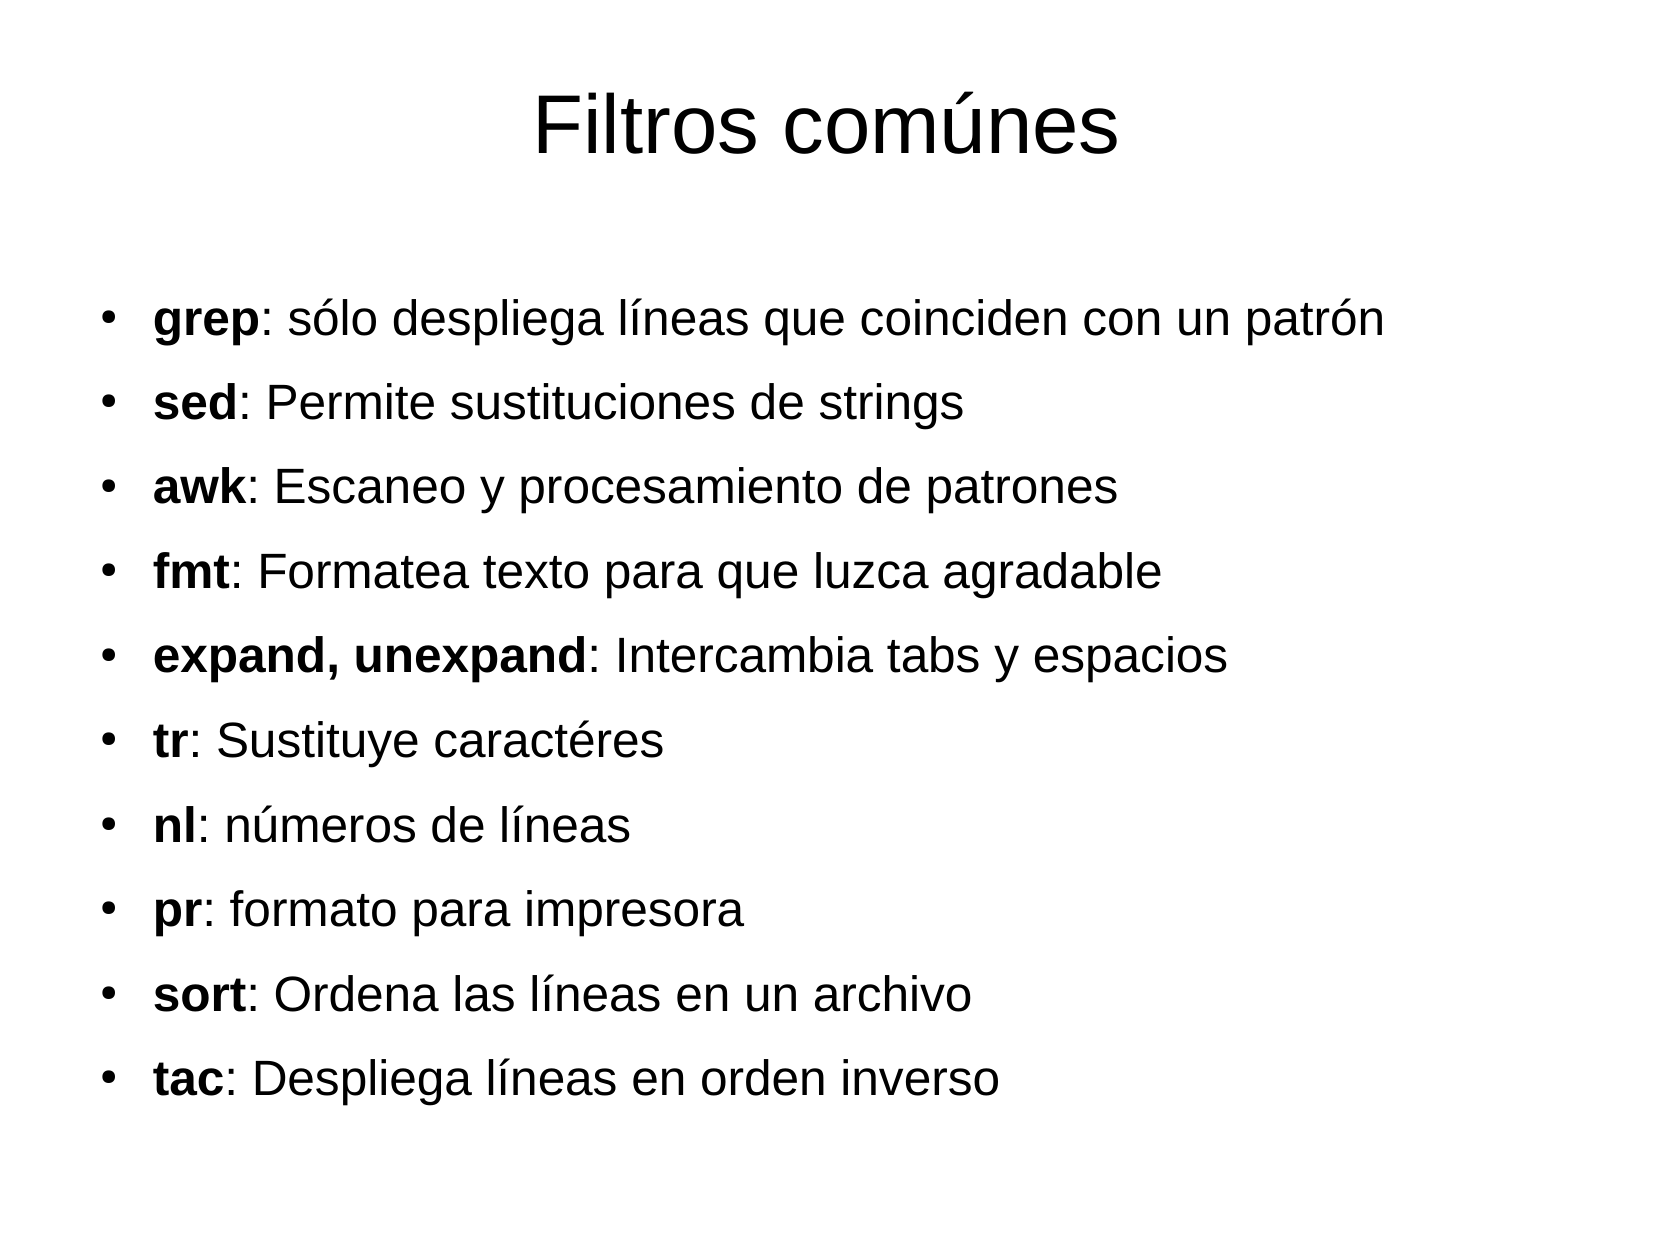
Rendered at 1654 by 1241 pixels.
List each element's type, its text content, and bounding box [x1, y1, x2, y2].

title Filtros comúnes [82, 49, 1571, 201]
list grep: sólo despliega líneas que coinciden con un patrón sed: Permite sustituciones de strings awk: Escaneo y procesamiento de patrones fmt: Formatea texto para que luzca agradable expand, unexpand: Intercambia tabs y espacios tr: Sustituye caractéres nl: números de líneas pr: formato para impresora sort: Ordena las líneas en un archivo tac: Despliega líneas en orden inverso [82, 290, 1571, 1109]
